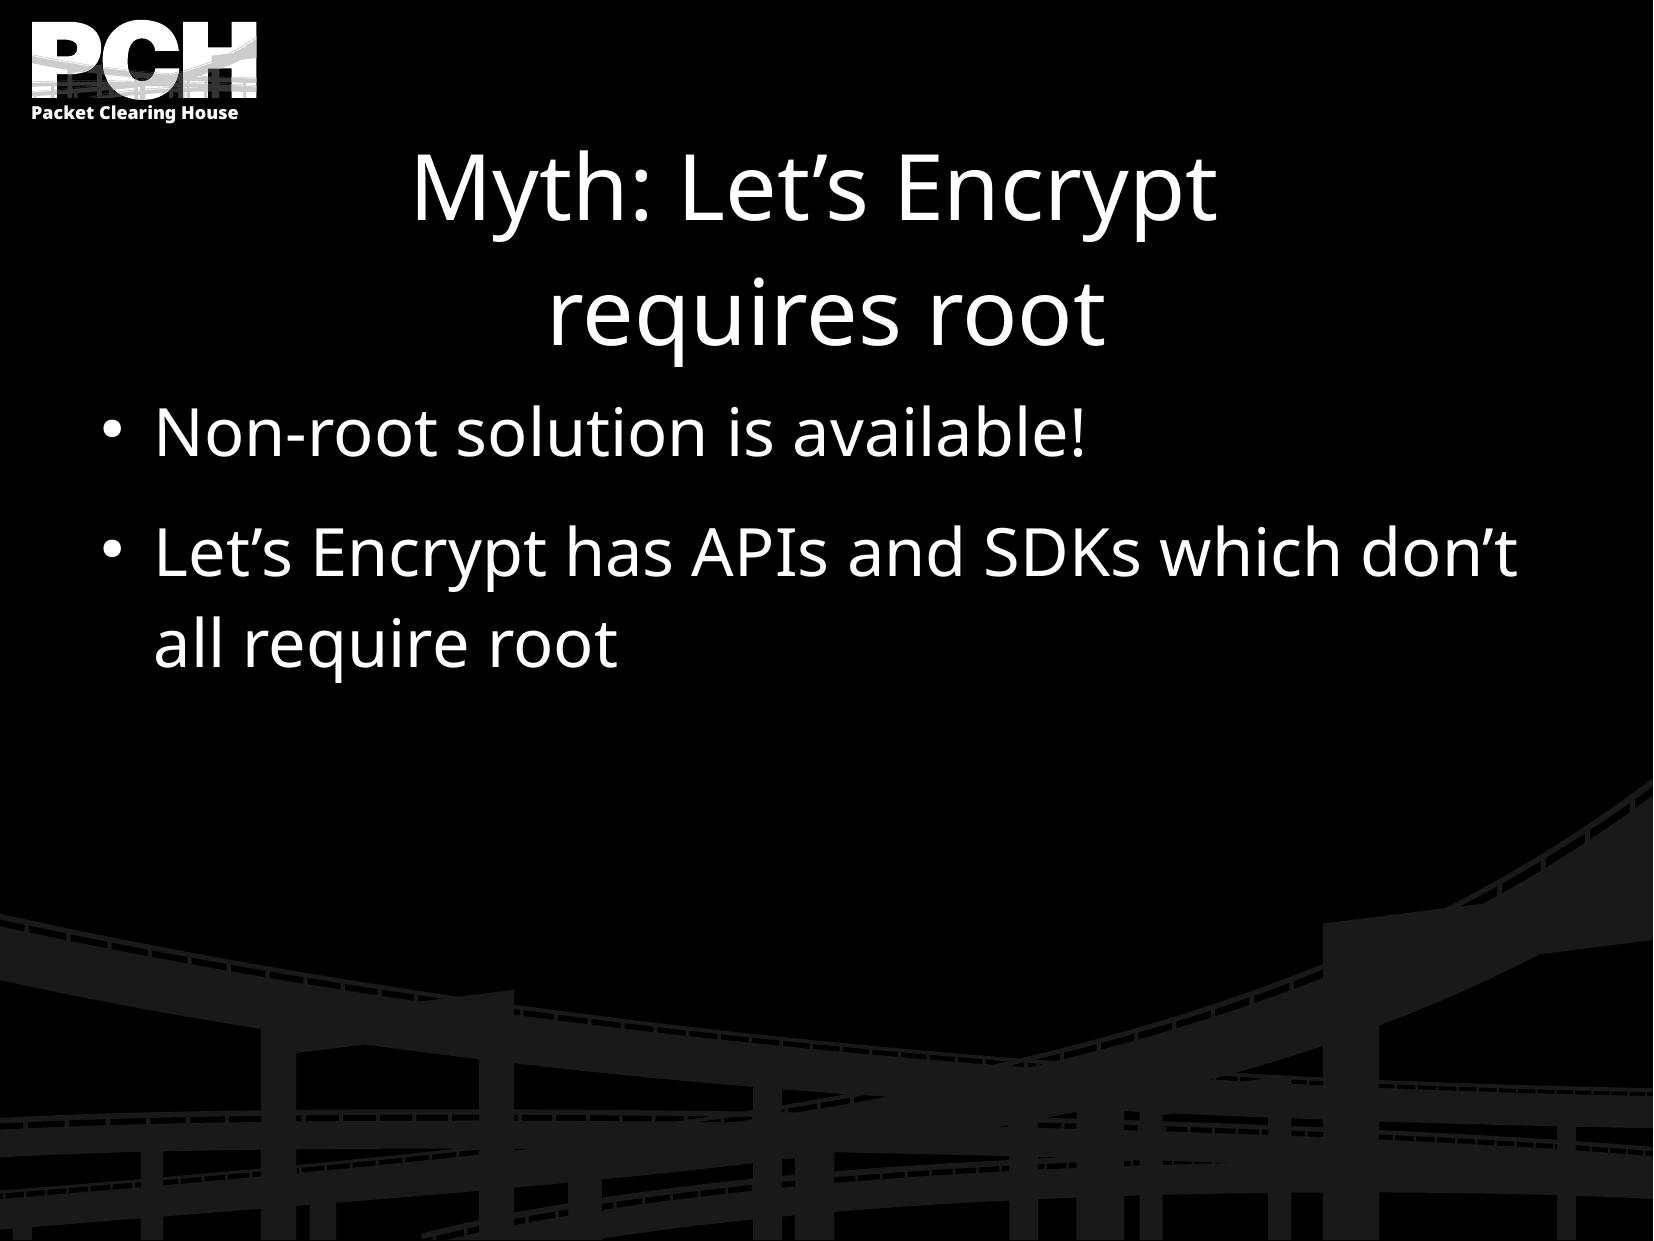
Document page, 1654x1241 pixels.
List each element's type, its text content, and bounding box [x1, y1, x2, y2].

title Myth: Let’s Encrypt requires root [0, 143, 1653, 352]
list Non-root solution is available! Let’s Encrypt has APIs and SDKs which don’t all require root [82, 384, 1571, 1105]
